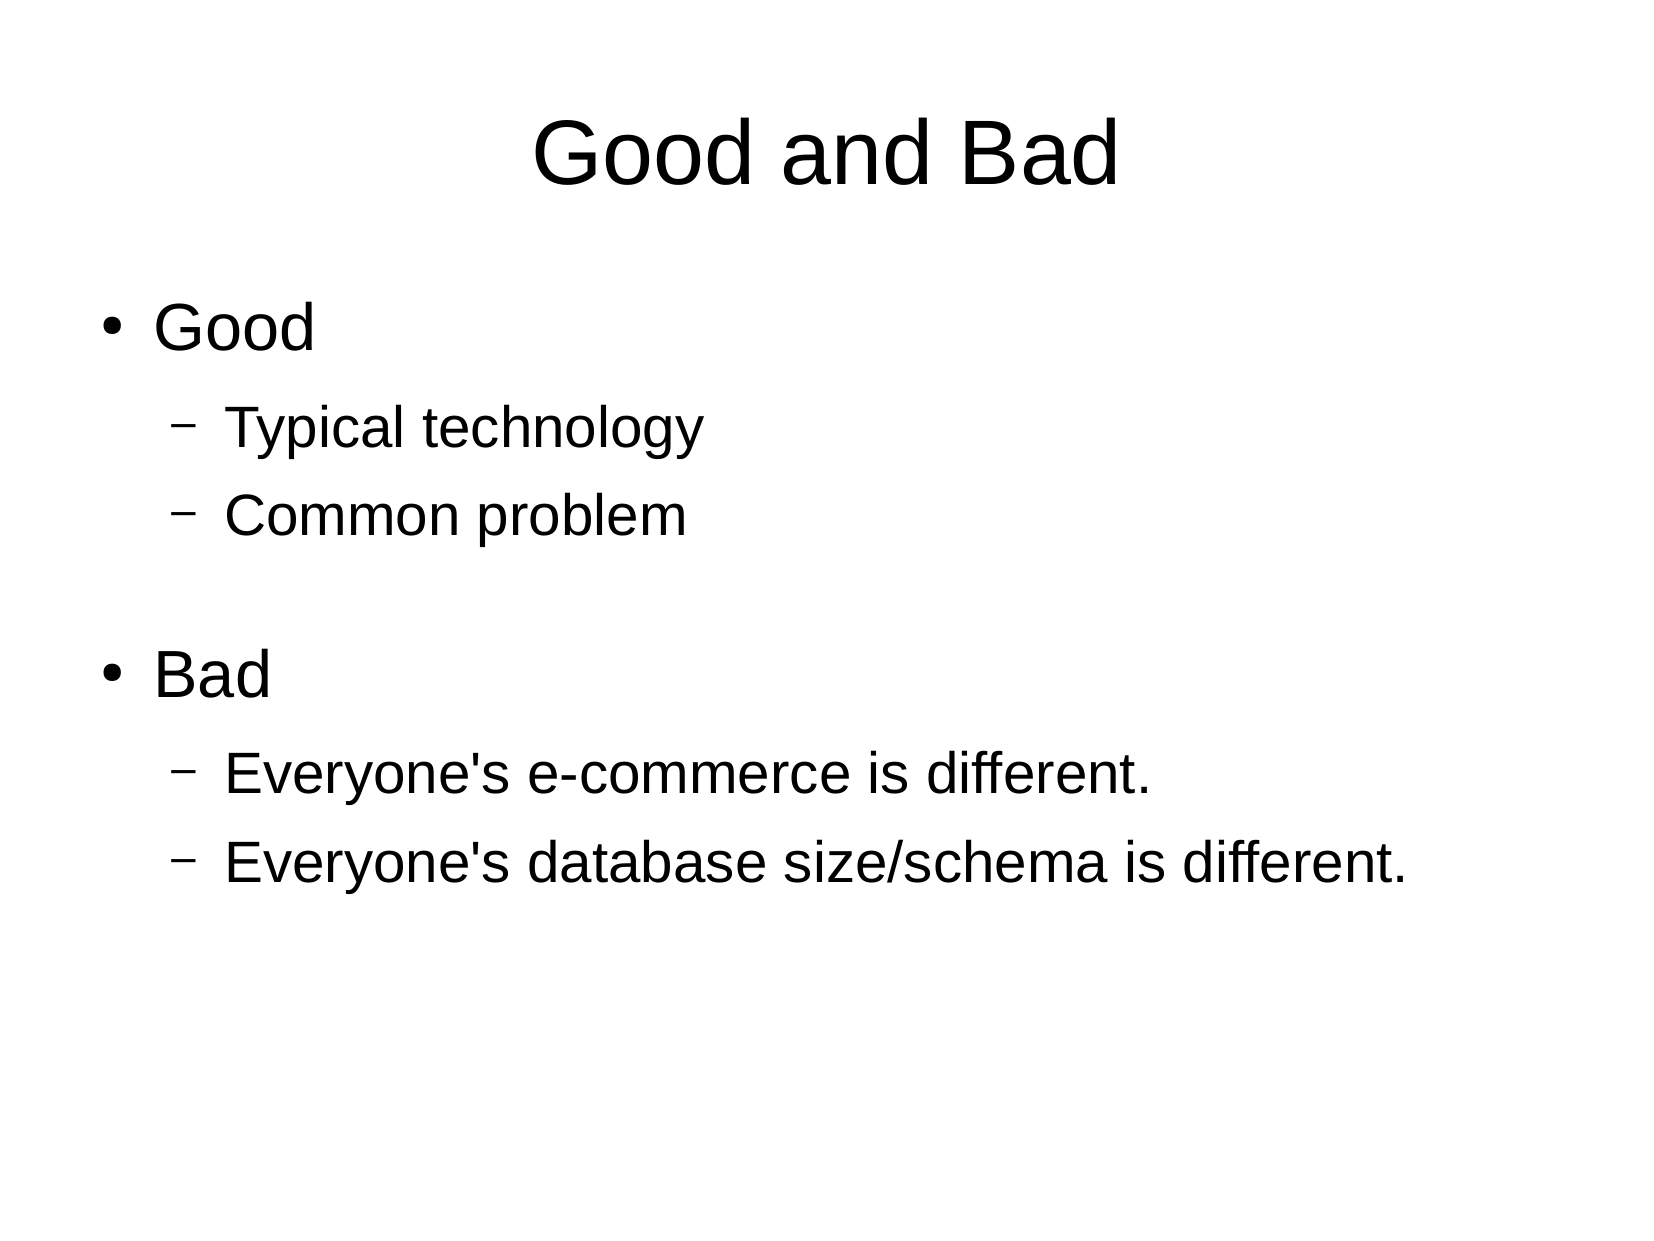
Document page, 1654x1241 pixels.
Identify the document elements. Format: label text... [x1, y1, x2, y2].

title Good and Bad [82, 49, 1571, 257]
list Good Typical technology Common problem Bad Everyone's e-commerce is different. Everyone's database size/schema is different. [82, 290, 1538, 1010]
